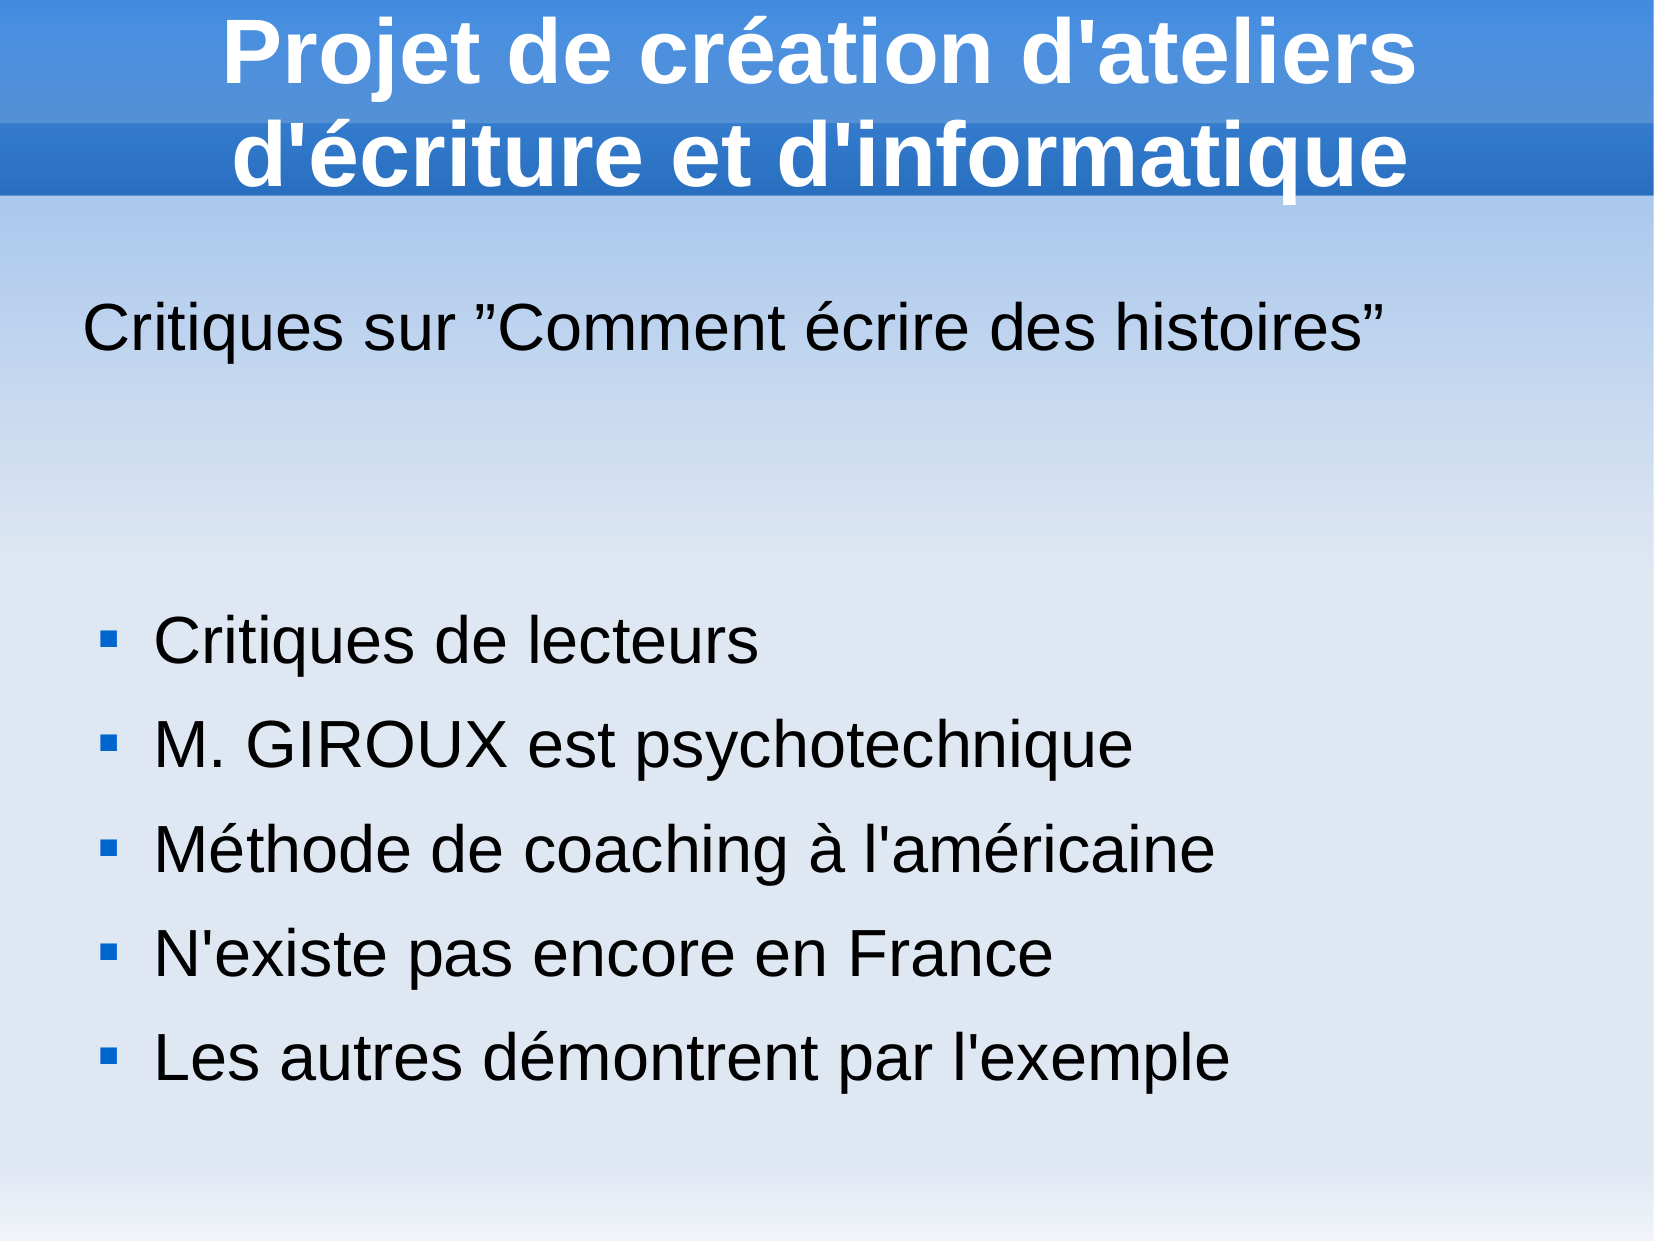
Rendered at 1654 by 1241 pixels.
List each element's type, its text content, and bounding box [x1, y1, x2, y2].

title Projet de création d'ateliers d'écriture et d'informatique [76, 0, 1565, 208]
list Critiques sur ”Comment écrire des histoires” Critiques de lecteurs M. GIROUX est psychotechnique Méthode de coaching à l'américaine N'existe pas encore en France Les autres démontrent par l'exemple [82, 290, 1571, 1109]
picture [0, 0, 1654, 1241]
